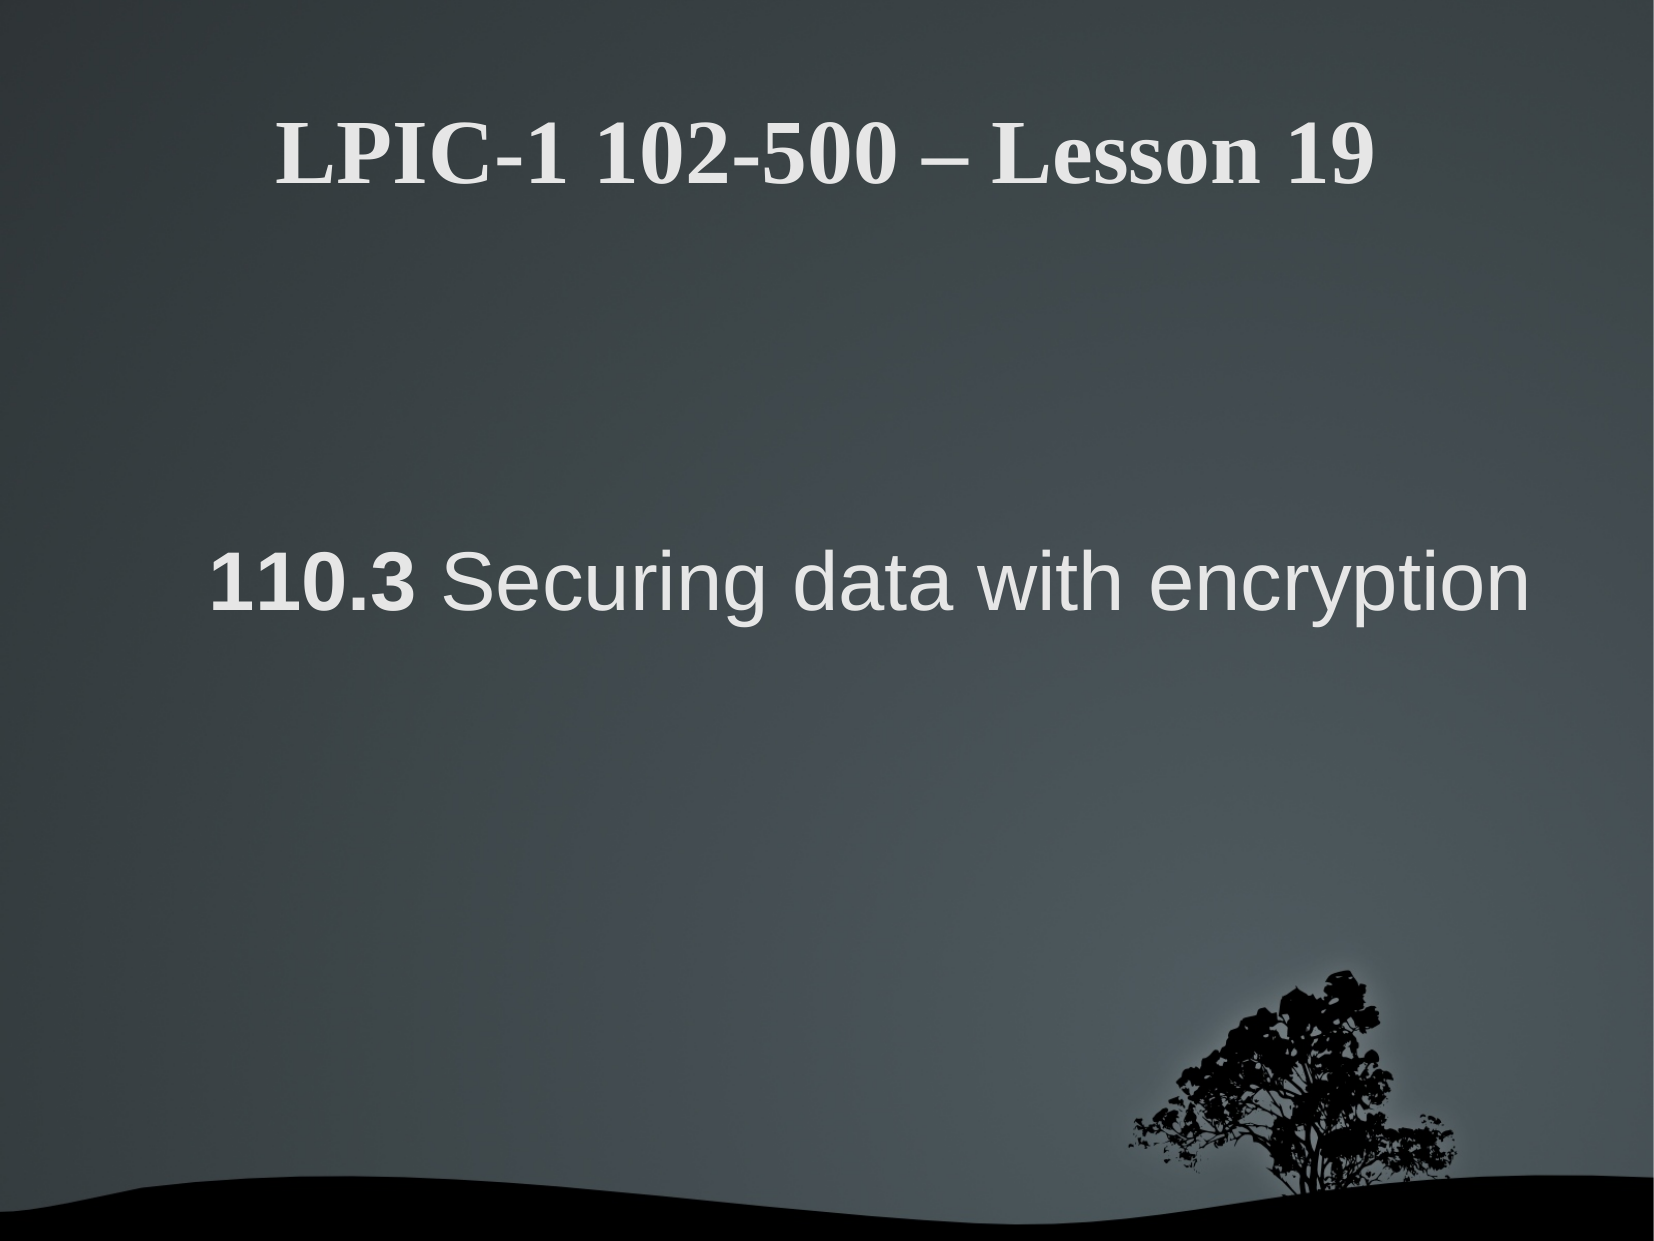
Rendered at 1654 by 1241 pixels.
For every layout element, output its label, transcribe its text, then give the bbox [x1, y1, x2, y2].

list 110.3 Securing data with encryption [82, 290, 1571, 1109]
title LPIC-1 102-500 – Lesson 19 [82, 49, 1571, 257]
picture [0, 0, 1654, 1241]
